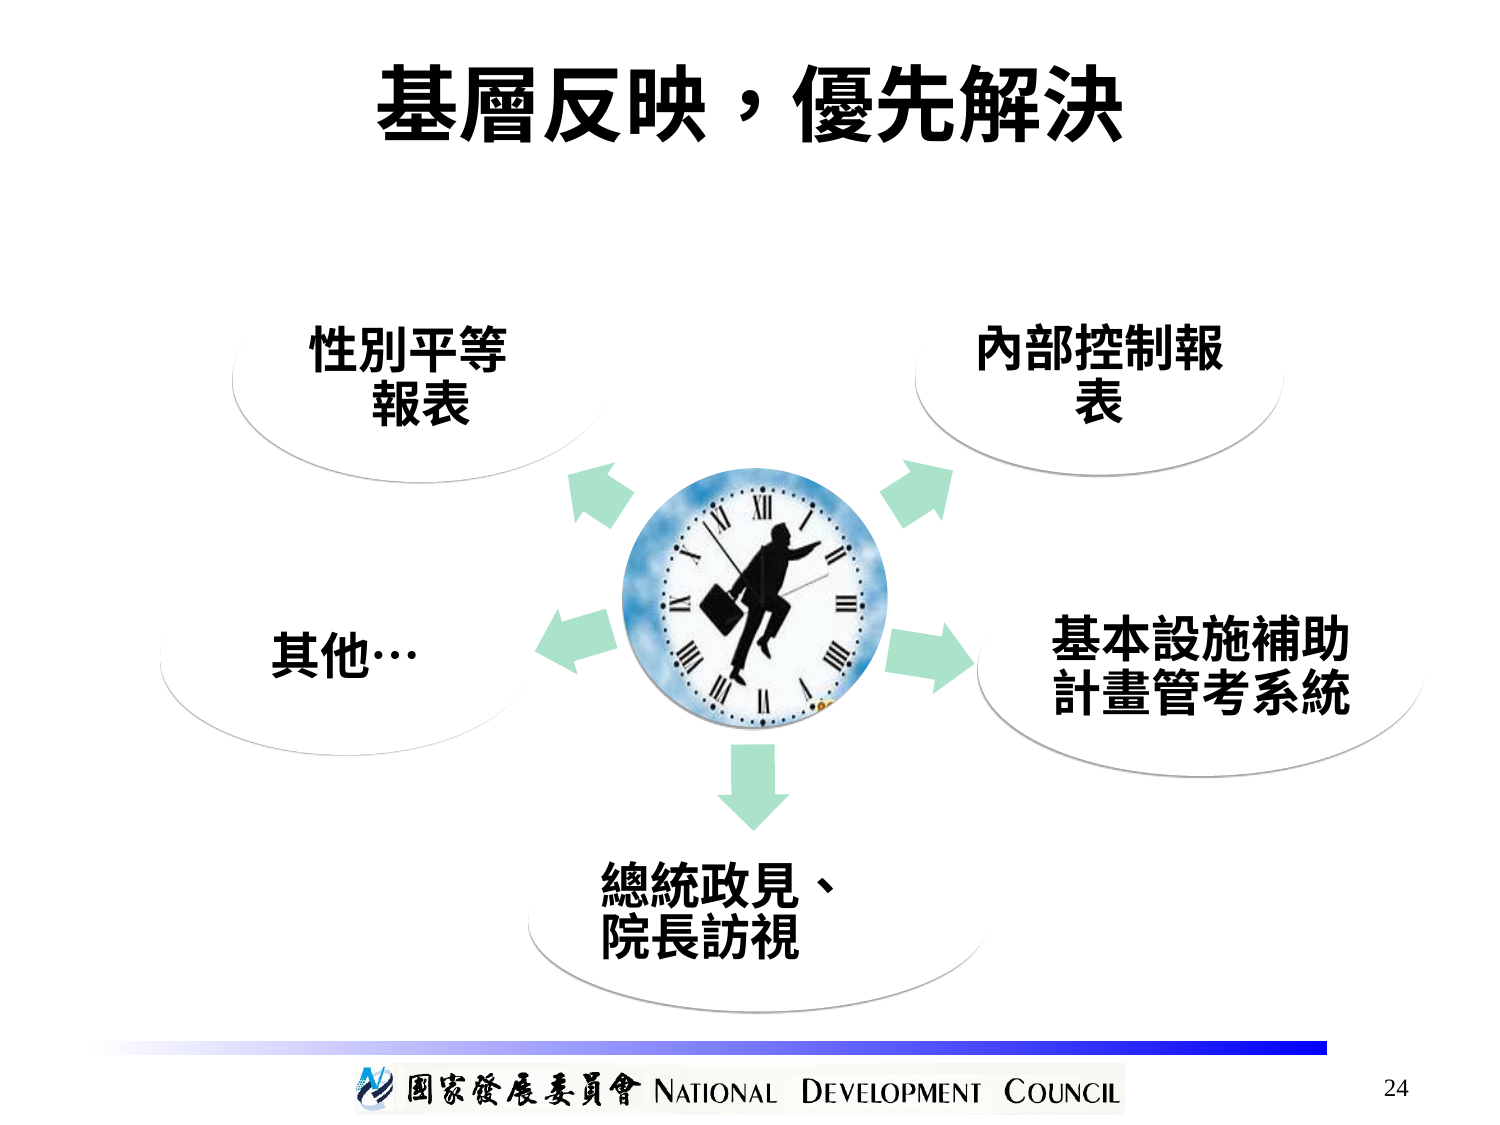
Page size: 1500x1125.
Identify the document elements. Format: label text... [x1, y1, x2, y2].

text_box [879, 459, 953, 529]
text_box 其他… [214, 591, 477, 727]
text_box [884, 622, 975, 695]
text_box [160, 562, 531, 756]
text_box 內部控制報表 [915, 278, 1284, 475]
text_box [1368, 1063, 1485, 1100]
text_box 總統政見、 院長訪視 [528, 830, 988, 1012]
text_box [716, 744, 790, 830]
text_box 基本設施補助計畫管考系統 [977, 561, 1425, 776]
text_box [567, 462, 635, 530]
text_box [622, 468, 888, 727]
title 基層反映，優先解決 [75, 45, 1426, 233]
text_box 性別平等 報表 [232, 276, 611, 483]
text_box [534, 608, 618, 675]
